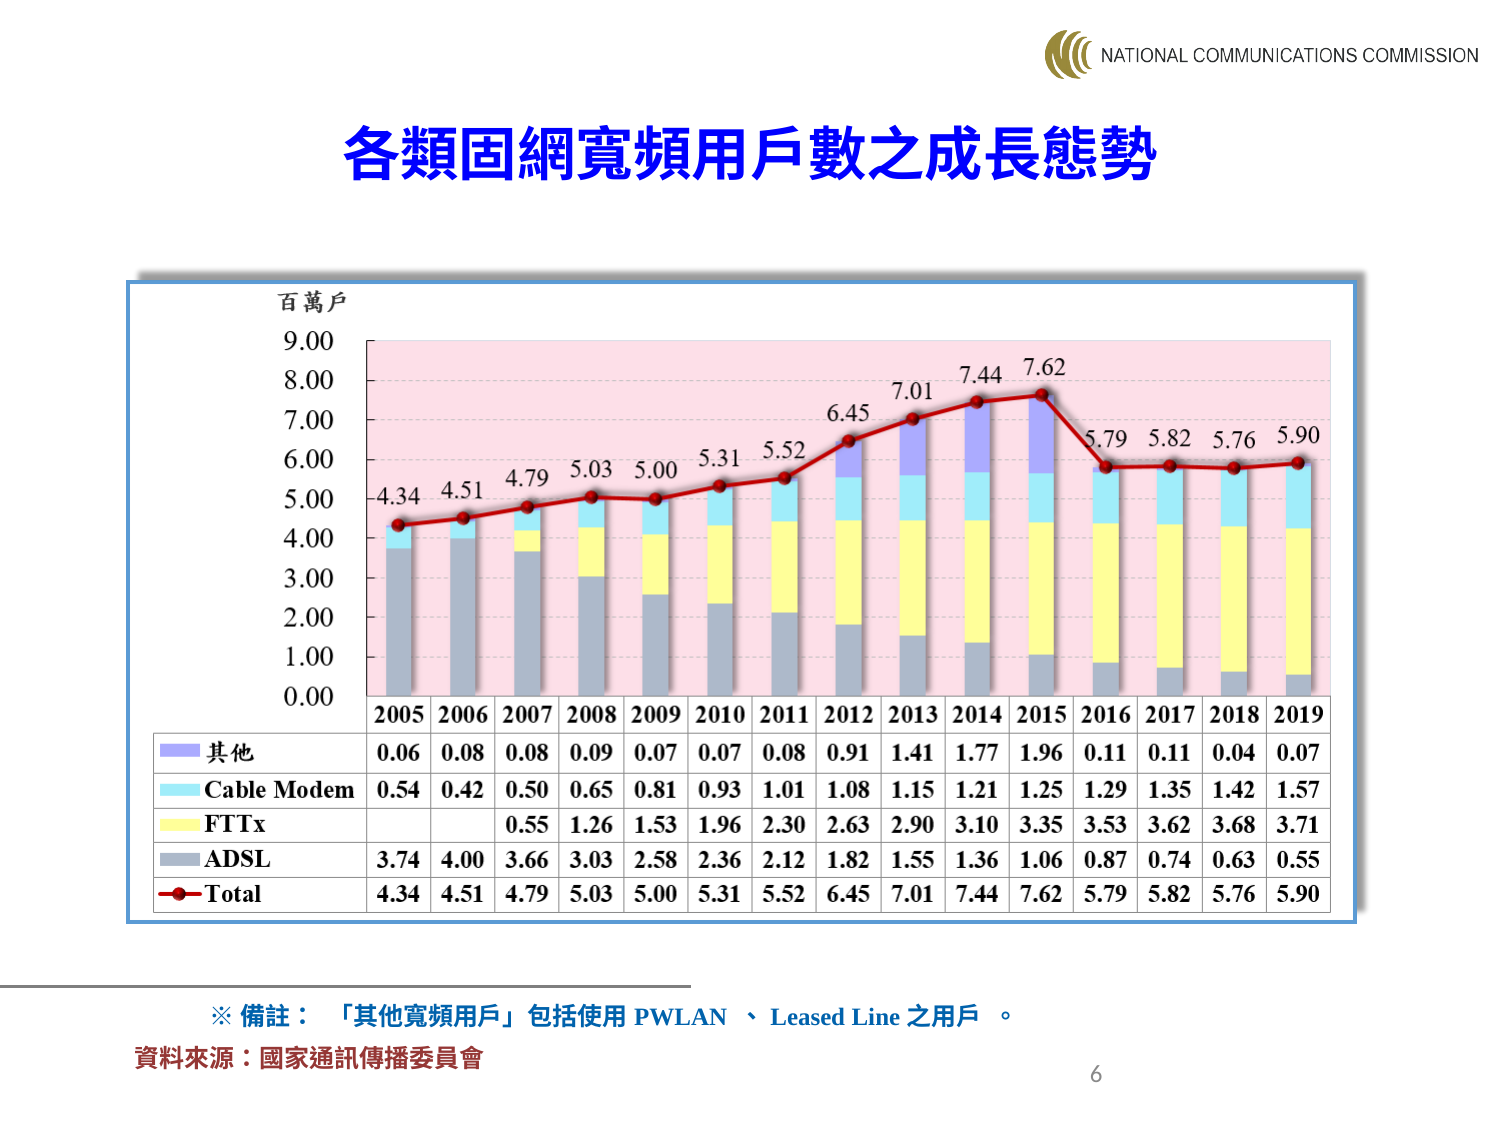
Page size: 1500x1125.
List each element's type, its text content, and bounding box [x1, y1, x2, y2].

picture [126, 263, 1374, 924]
picture [1045, 30, 1479, 79]
text_box 各類固網寬頻用戶數之成長態勢 [0, 90, 1500, 216]
text_box [1074, 1042, 1426, 1103]
text_box ※備註： 「其他寬頻用戶」包括使用PWLAN 、Leased Line之用戶 。 [0, 986, 1424, 1036]
text_box 資料來源：國家通訊傳播委員會 [0, 1035, 703, 1081]
